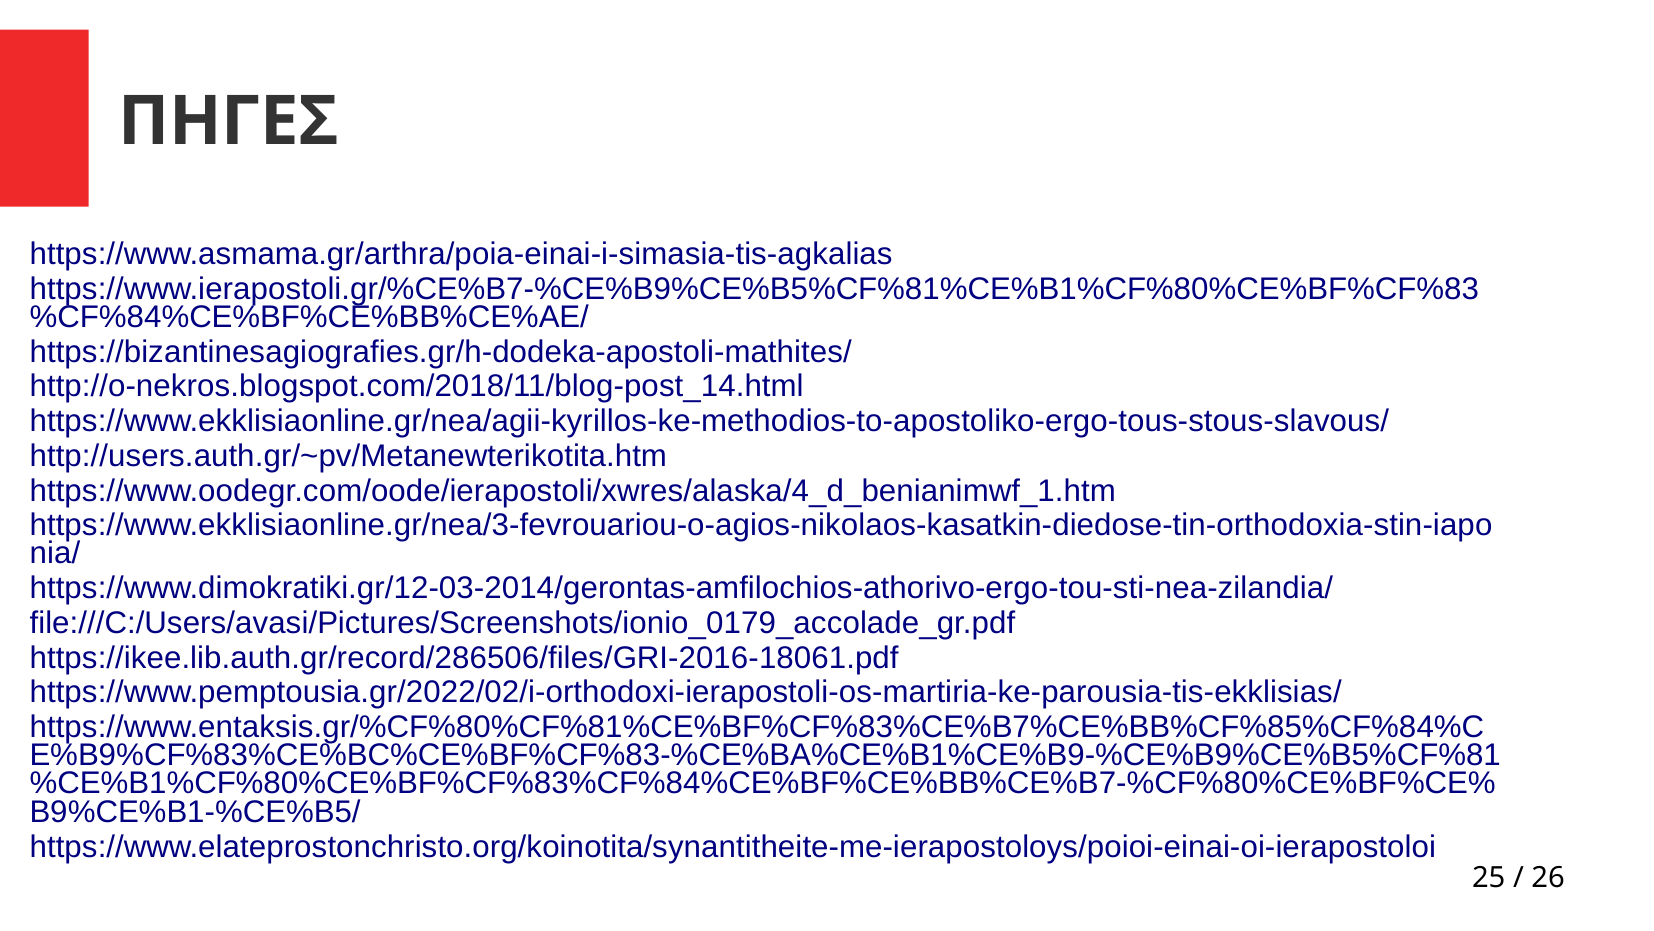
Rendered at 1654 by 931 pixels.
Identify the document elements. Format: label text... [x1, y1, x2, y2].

list https://www.asmama.gr/arthra/poia-einai-i-simasia-tis-agkalias https://www.ierapostoli.gr/%CE%B7-%CE%B9%CE%B5%CF%81%CE%B1%CF%80%CE%BF%CF%83%CF%84%CE%BF%CE%BB%CE%AE/ https://bizantinesagiografies.gr/h-dodeka-apostoli-mathites/ http://o-nekros.blogspot.com/2018/11/blog-post_14.html https://www.ekklisiaonline.gr/nea/agii-kyrillos-ke-methodios-to-apostoliko-ergo-tous-stous-slavous/ http://users.auth.gr/~pv/Metanewterikotita.htm https://www.oodegr.com/oode/ierapostoli/xwres/alaska/4_d_benianimwf_1.htm https://www.ekklisiaonline.gr/nea/3-fevrouariou-o-agios-nikolaos-kasatkin-diedose-tin-orthodoxia-stin-iaponia/ https://www.dimokratiki.gr/12-03-2014/gerontas-amfilochios-athorivo-ergo-tou-sti-nea-zilandia/ file:///C:/Users/avasi/Pictures/Screenshots/ionio_0179_accolade_gr.pdf https://ikee.lib.auth.gr/record/286506/files/GRI-2016-18061.pdf https://www.pemptousia.gr/2022/02/i-orthodoxi-ierapostoli-os-martiria-ke-parousia-tis-ekklisias/ https://www.entaksis.gr/%CF%80%CF%81%CE%BF%CF%83%CE%B7%CE%BB%CF%85%CF%84%CE%B9%CF%83%CE%BC%CE%BF%CF%83-%CE%BA%CE%B1%CE%B9-%CE%B9%CE%B5%CF%81%CE%B1%CF%80%CE%BF%CF%83%CF%84%CE%BF%CE%BB%CE%B7-%CF%80%CE%BF%CE%B9%CE%B1-%CE%B5/ https://www.elateprostonchristo.org/koinotita/synantitheite-me-ierapostoloys/poioi-einai-oi-ierapostoloi [29, 236, 1506, 886]
title ΠΗΓΕΣ [118, 29, 1595, 207]
